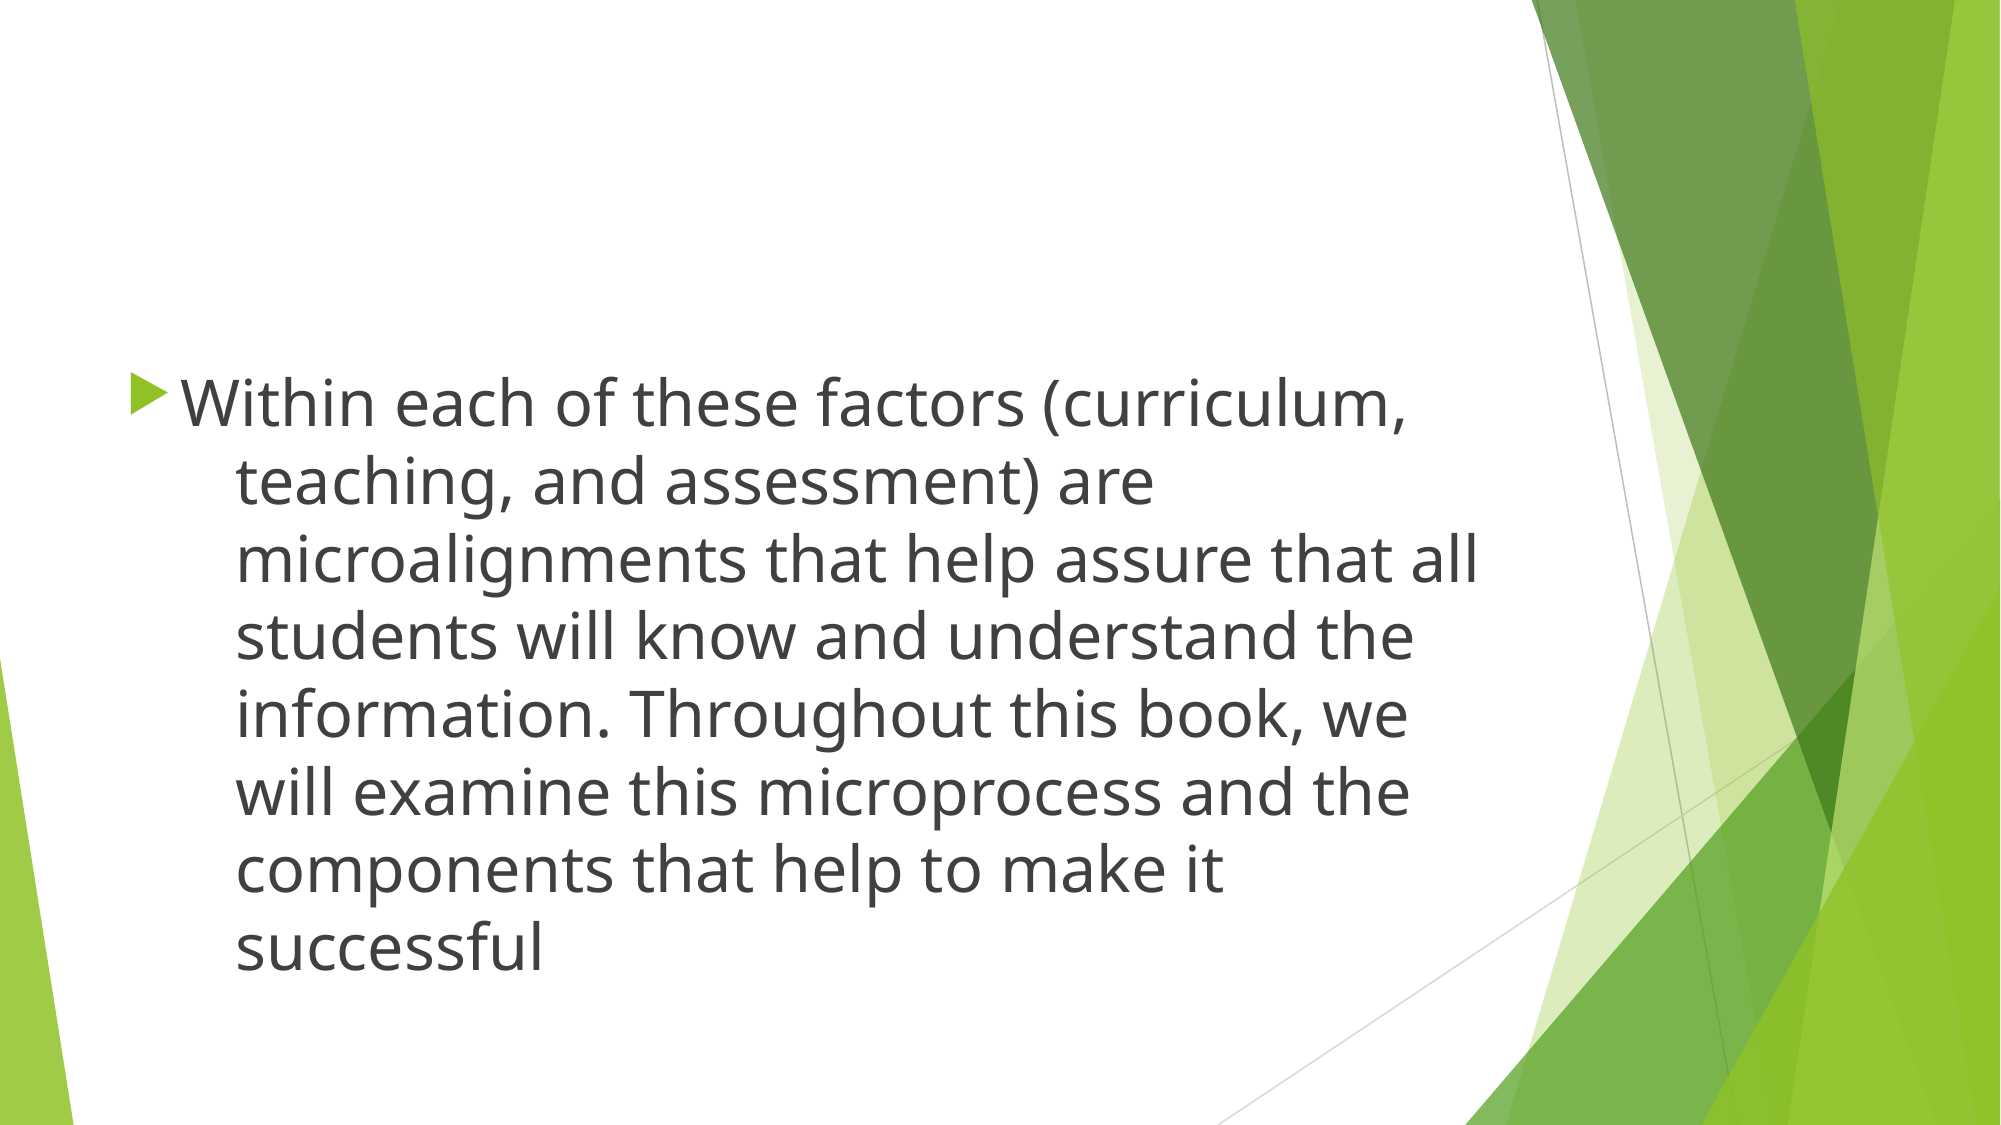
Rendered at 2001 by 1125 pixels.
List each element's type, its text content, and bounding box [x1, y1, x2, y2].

list Within each of these factors (curriculum, teaching, and assessment) are microalignments that help assure that all students will know and understand the information. Throughout this book, we will examine this microprocess and the components that help to make it successful [111, 354, 1522, 992]
